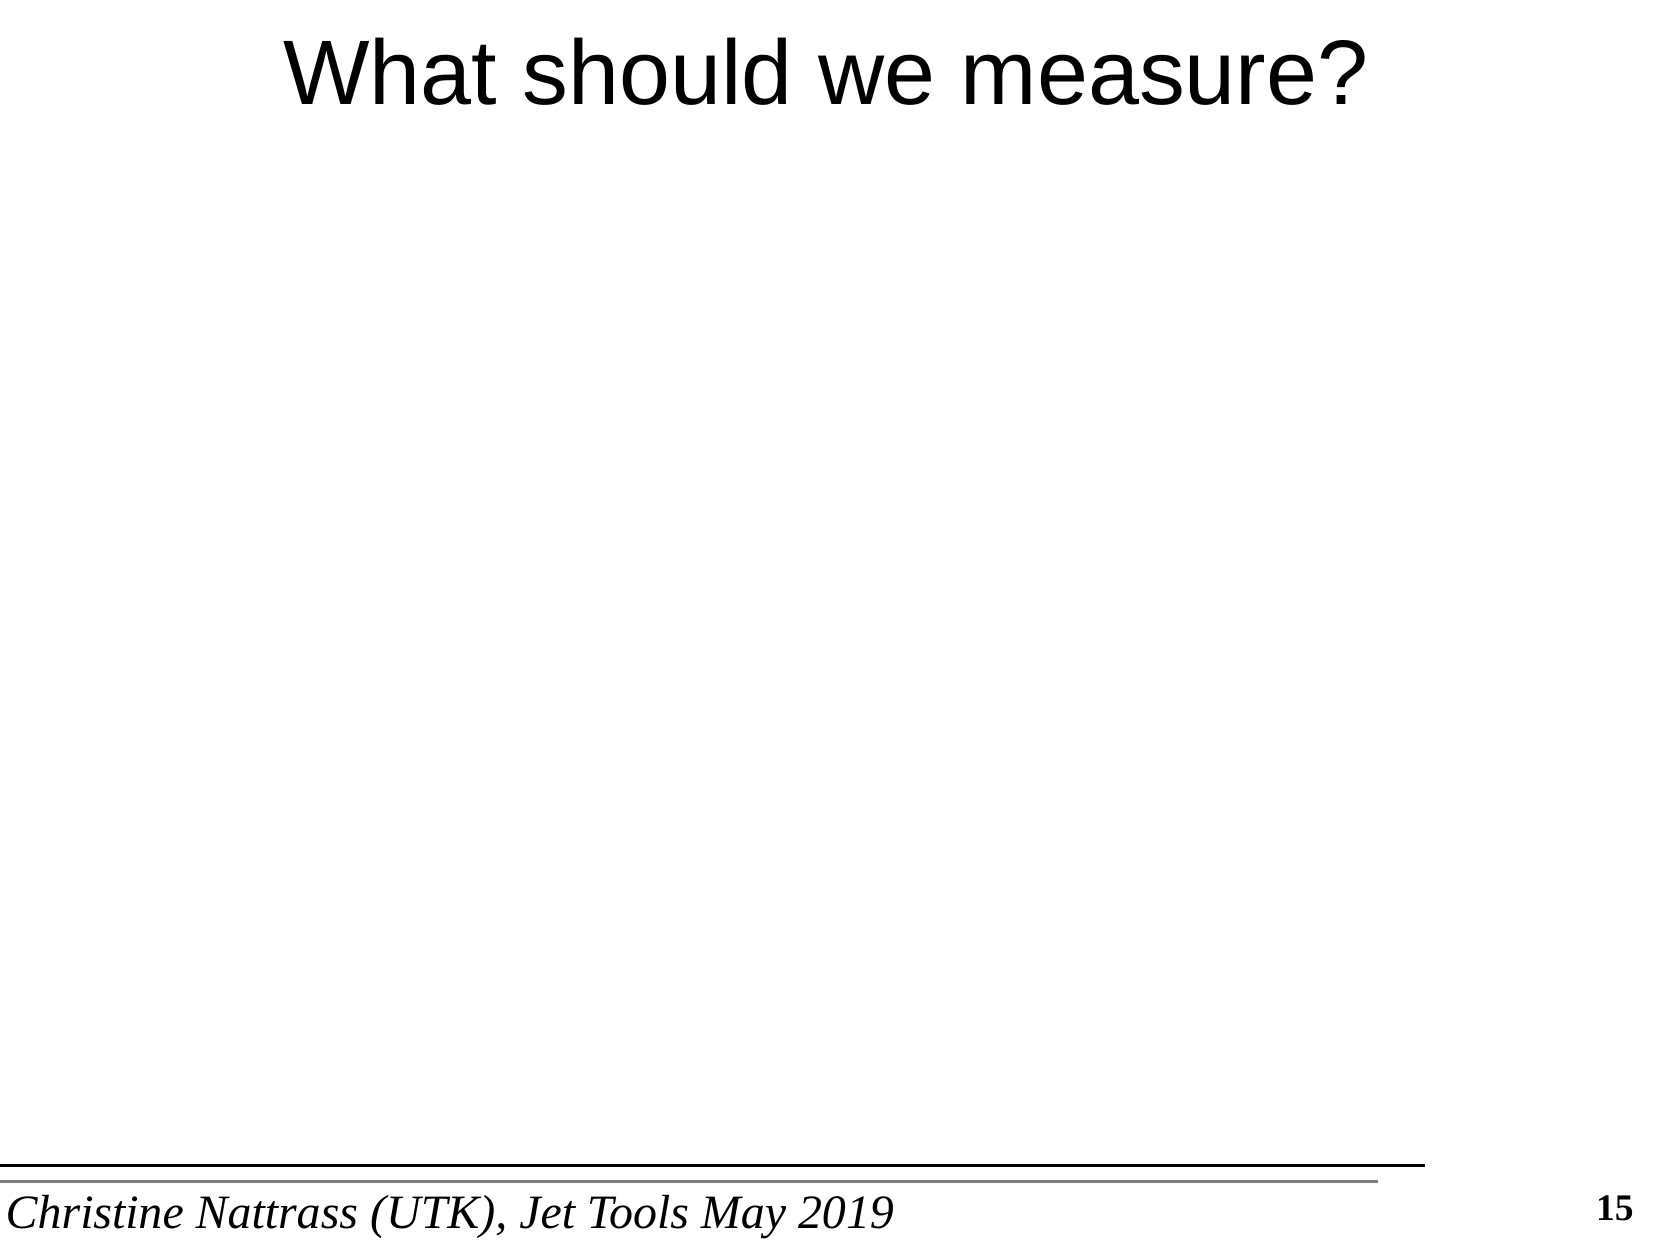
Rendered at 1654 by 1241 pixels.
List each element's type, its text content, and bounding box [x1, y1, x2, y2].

title What should we measure? [82, 13, 1571, 132]
